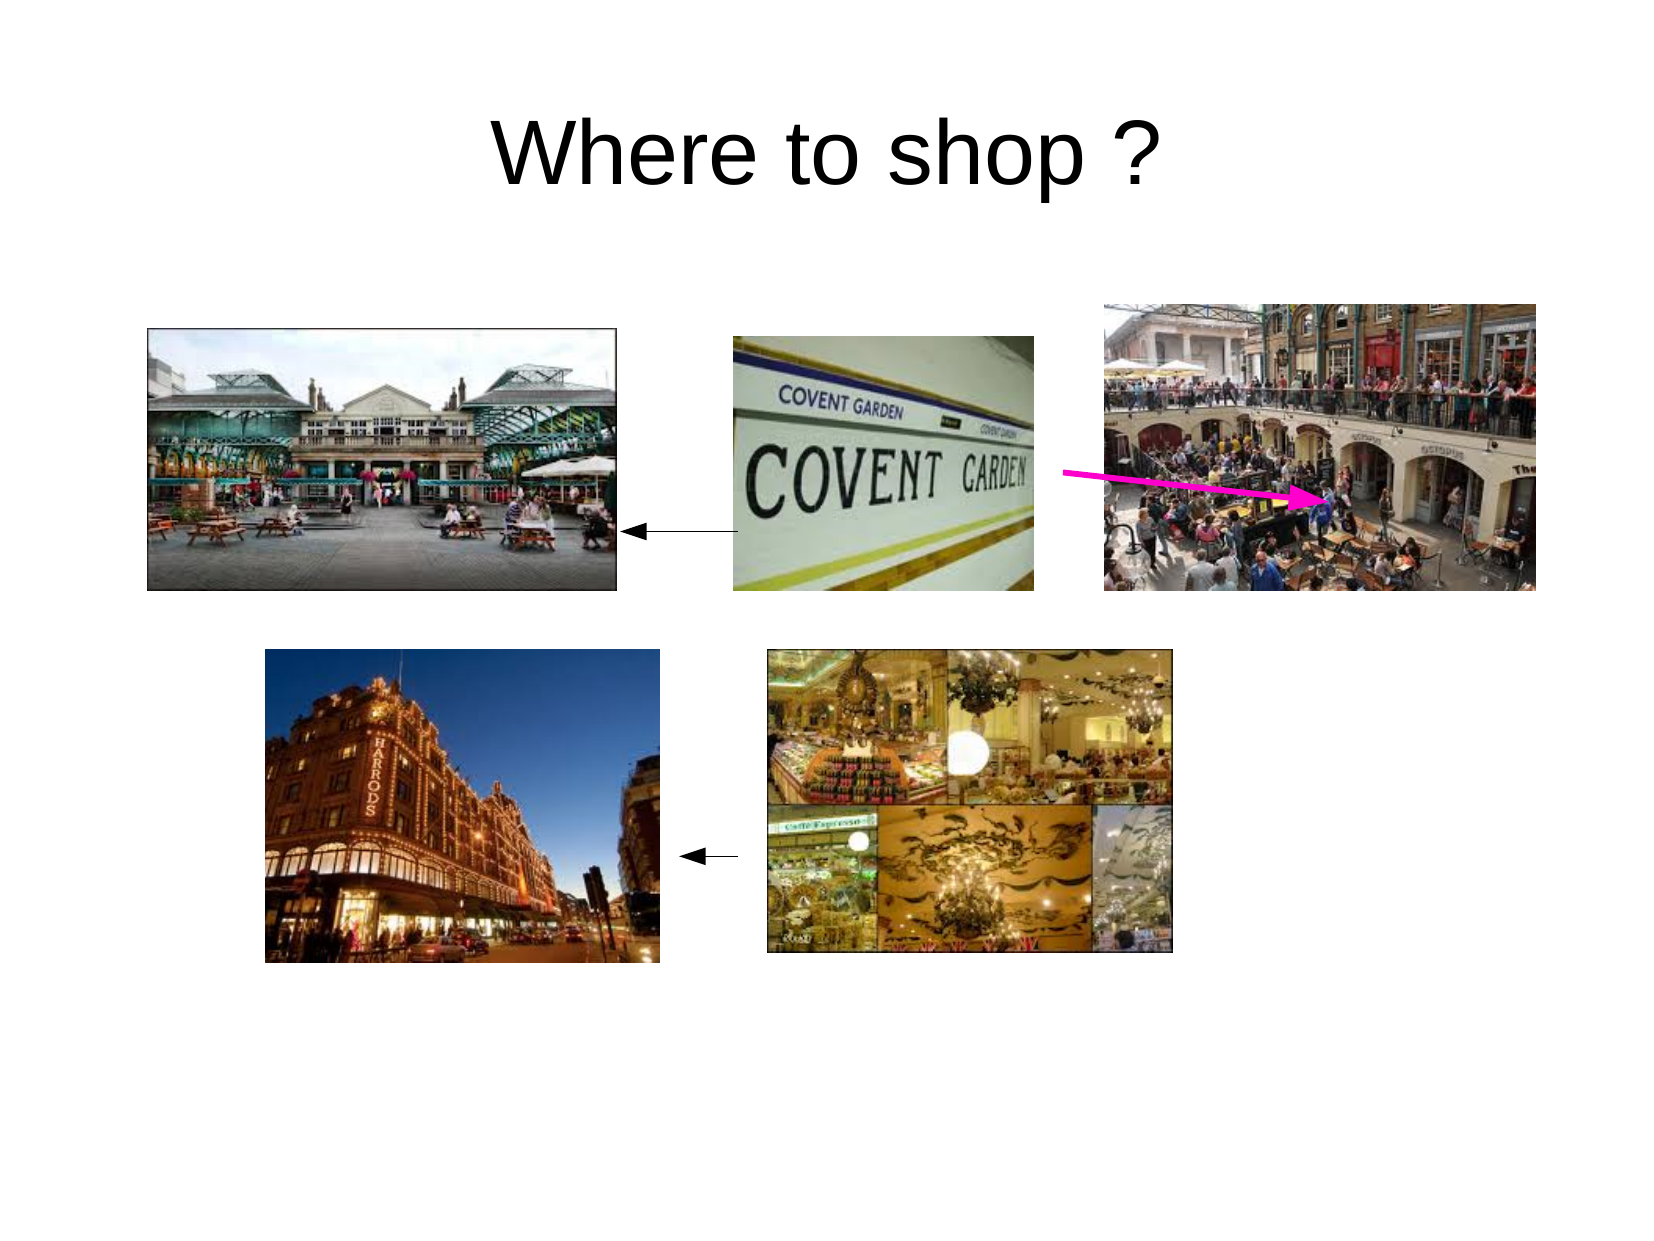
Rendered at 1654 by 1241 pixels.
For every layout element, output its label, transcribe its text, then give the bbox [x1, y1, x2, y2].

picture [1104, 304, 1536, 591]
picture [265, 649, 660, 963]
picture [767, 649, 1173, 953]
title Where to shop ? [82, 56, 1571, 250]
picture [733, 336, 1034, 591]
picture [147, 328, 617, 591]
